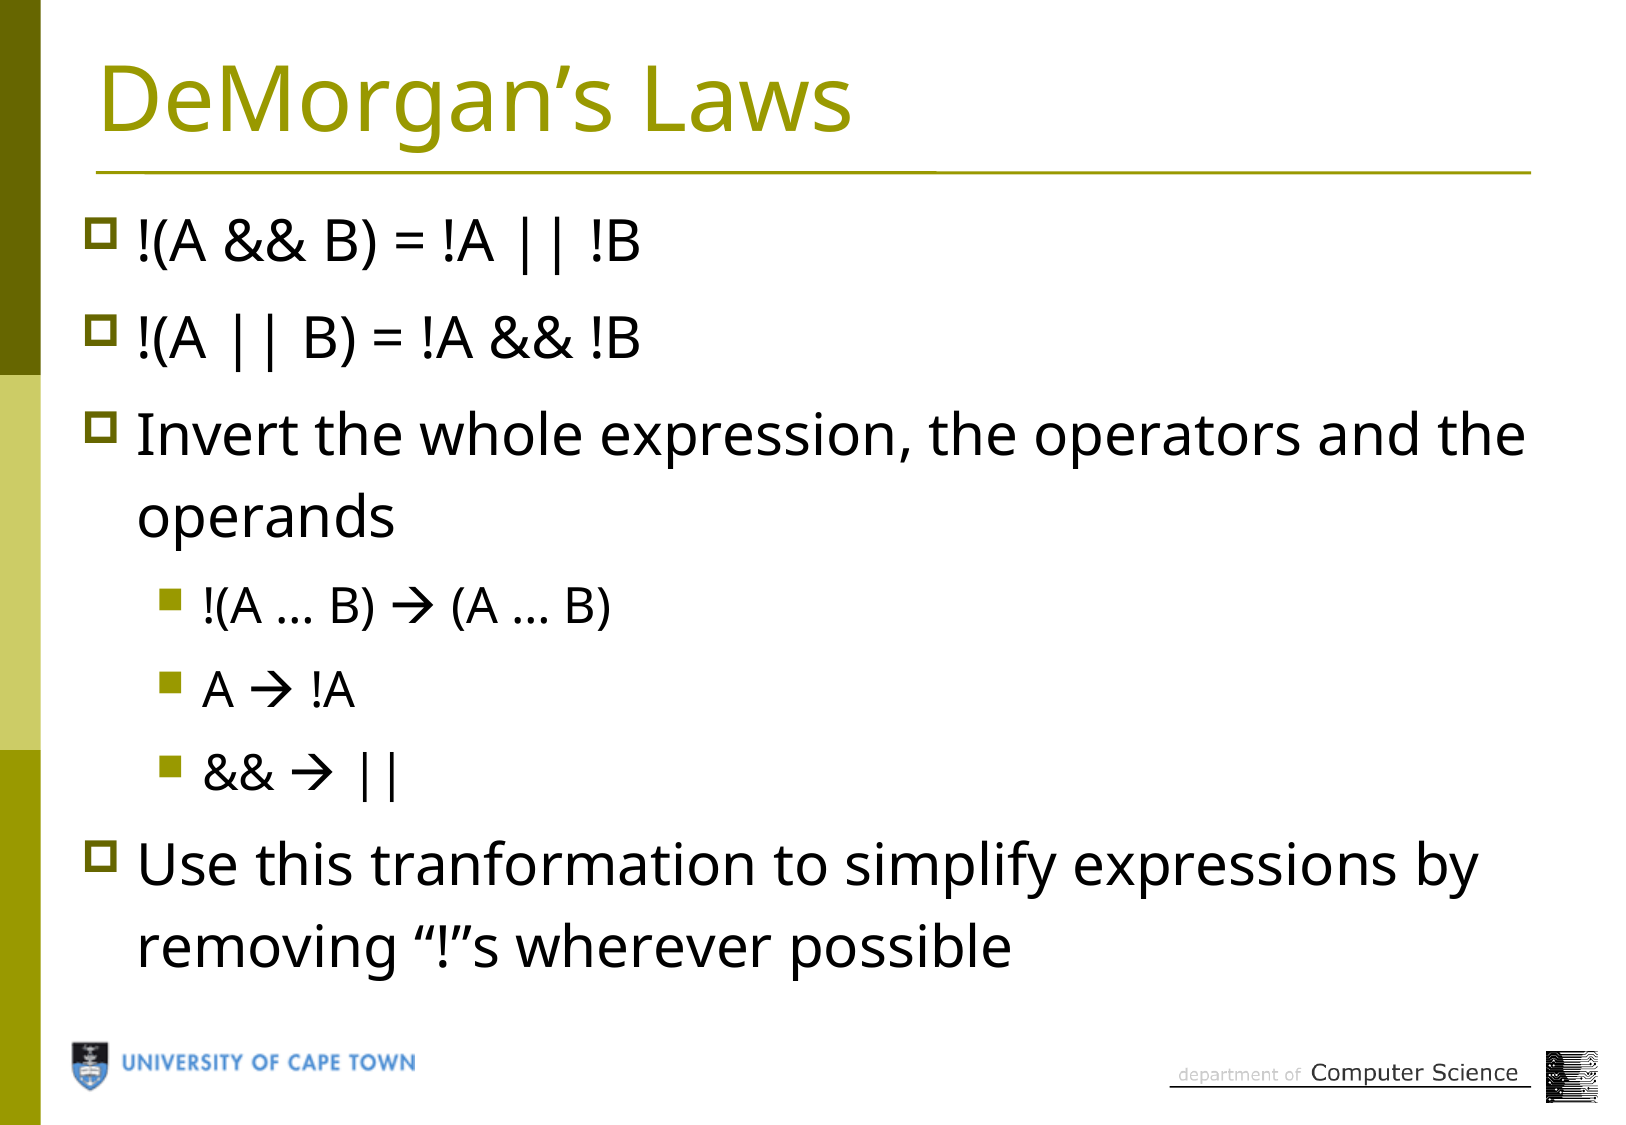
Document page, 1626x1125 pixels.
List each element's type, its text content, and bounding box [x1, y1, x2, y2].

picture [61, 1024, 415, 1103]
title DeMorgan’s Laws [81, 21, 1543, 180]
picture [1169, 1043, 1532, 1091]
list !(A && B) = !A || !B !(A || B) = !A && !B Invert the whole expression, the operators and the operands !(A … B)  (A … B) A  !A &&  || Use this tranformation to simplify expressions by removing “!”s wherever possible [81, 196, 1543, 1005]
picture [1546, 1051, 1598, 1103]
